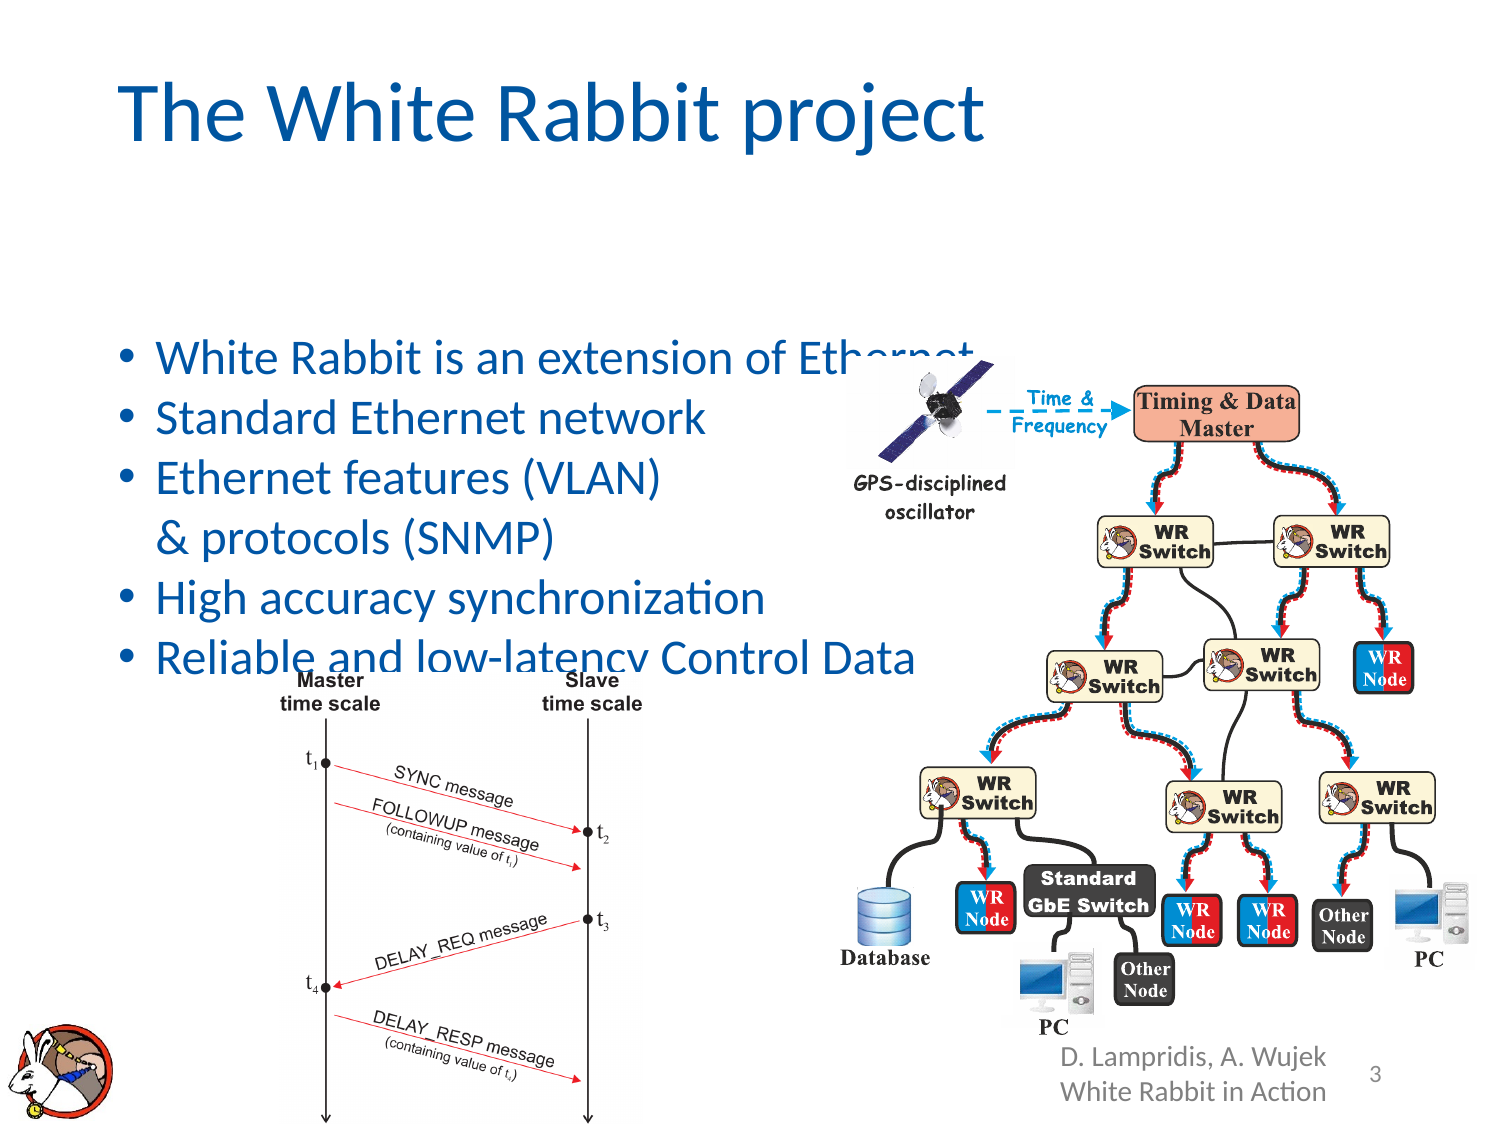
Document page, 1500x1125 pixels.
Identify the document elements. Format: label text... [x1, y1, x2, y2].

text_box White Rabbit is an extension of Ethernet Standard Ethernet network Ethernet features (VLAN) & protocols (SNMP) High accuracy synchronization Reliable and low-latency Control Data [103, 299, 1397, 1013]
text_box The White Rabbit project [103, 59, 1397, 169]
picture [7, 1024, 113, 1121]
picture [278, 670, 646, 1125]
picture [840, 356, 1477, 1036]
